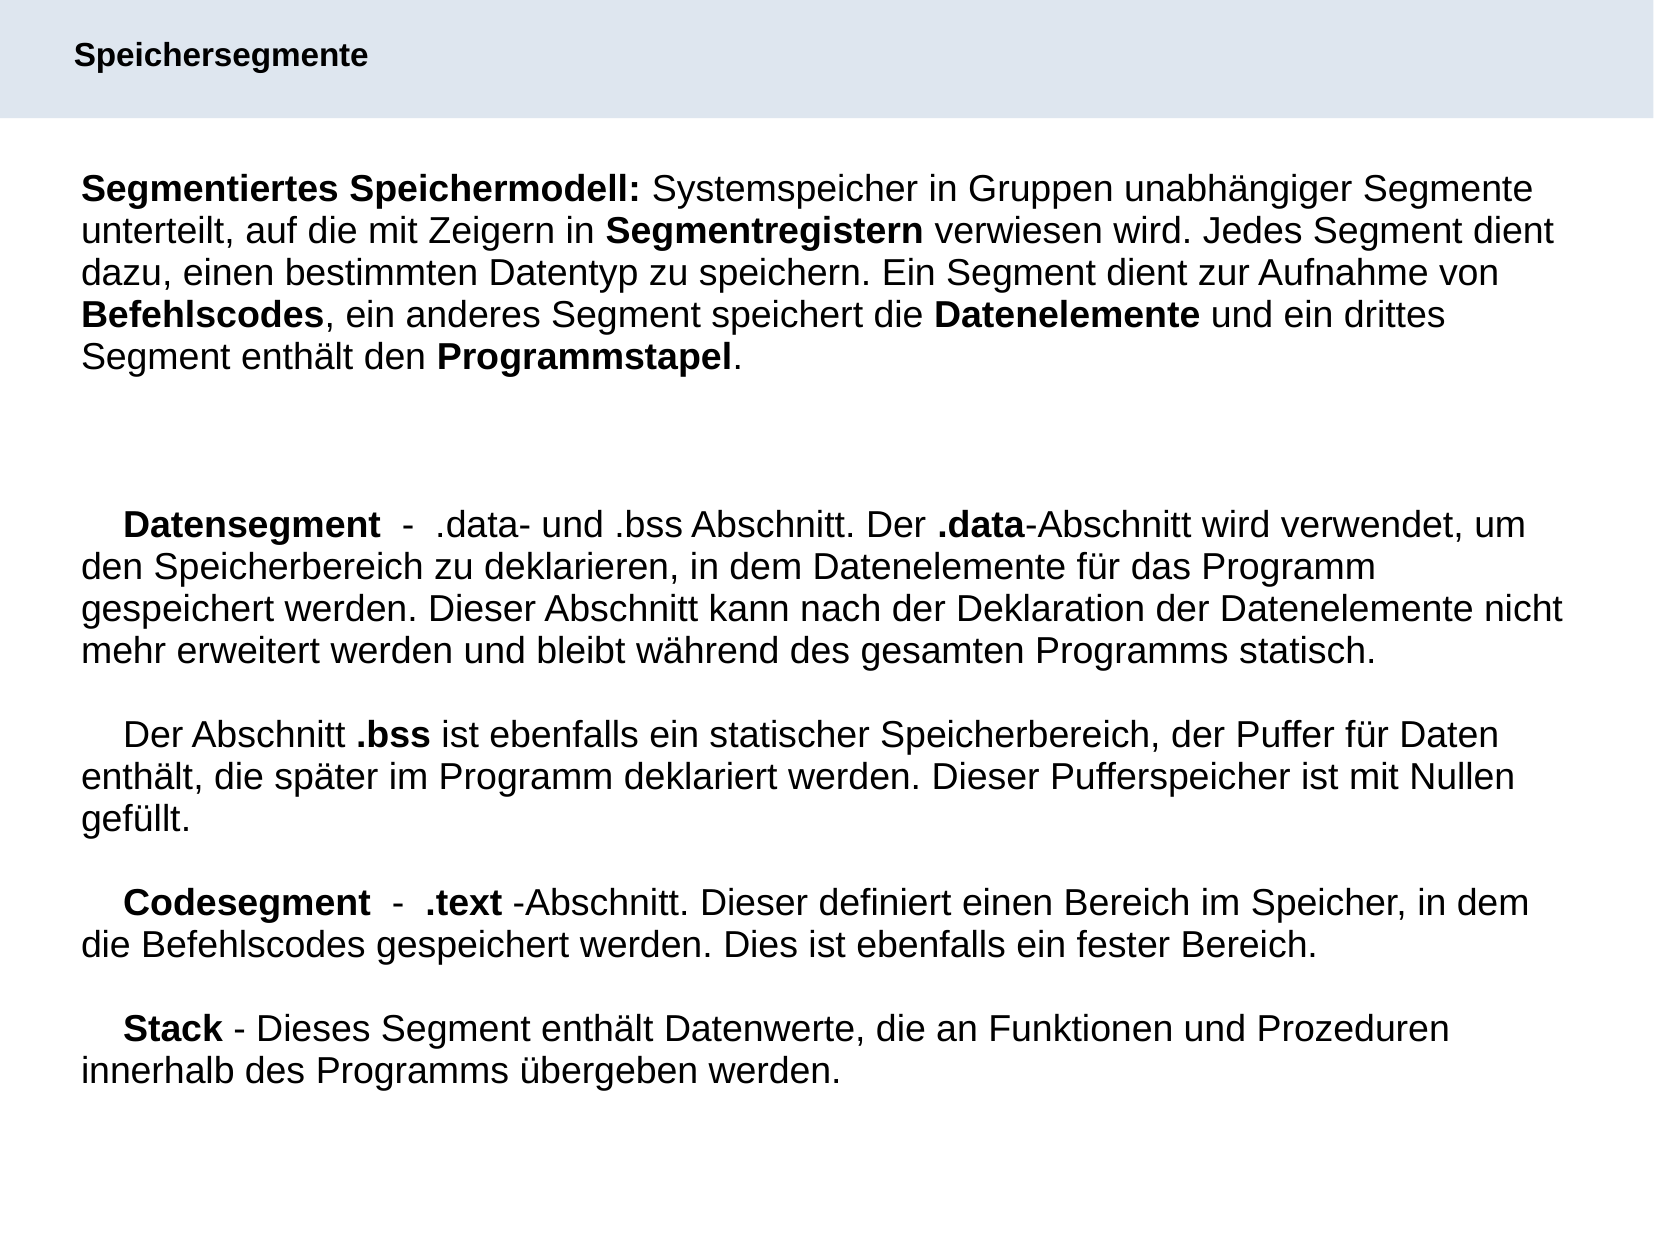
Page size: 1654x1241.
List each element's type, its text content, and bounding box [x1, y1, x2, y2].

text_box Segmentiertes Speichermodell: Systemspeicher in Gruppen unabhängiger Segmente unterteilt, auf die mit Zeigern in Segmentregistern verwiesen wird. Jedes Segment dient dazu, einen bestimmten Datentyp zu speichern. Ein Segment dient zur Aufnahme von Befehlscodes, ein anderes Segment speichert die Datenelemente und ein drittes Segment enthält den Programmstapel. Datensegment - .data- und .bss Abschnitt. Der .data-Abschnitt wird verwendet, um den Speicherbereich zu deklarieren, in dem Datenelemente für das Programm gespeichert werden. Dieser Abschnitt kann nach der Deklaration der Datenelemente nicht mehr erweitert werden und bleibt während des gesamten Programms statisch. Der Abschnitt .bss ist ebenfalls ein statischer Speicherbereich, der Puffer für Daten enthält, die später im Programm deklariert werden. Dieser Pufferspeicher ist mit Nullen gefüllt. Codesegment - .text -Abschnitt. Dieser definiert einen Bereich im Speicher, in dem die Befehlscodes gespeichert werden. Dies ist ebenfalls ein fester Bereich. Stack - Dieses Segment enthält Datenwerte, die an Funktionen und Prozeduren innerhalb des Programms übergeben werden. [66, 159, 1584, 1141]
text_box Speichersegmente [59, 29, 1565, 82]
